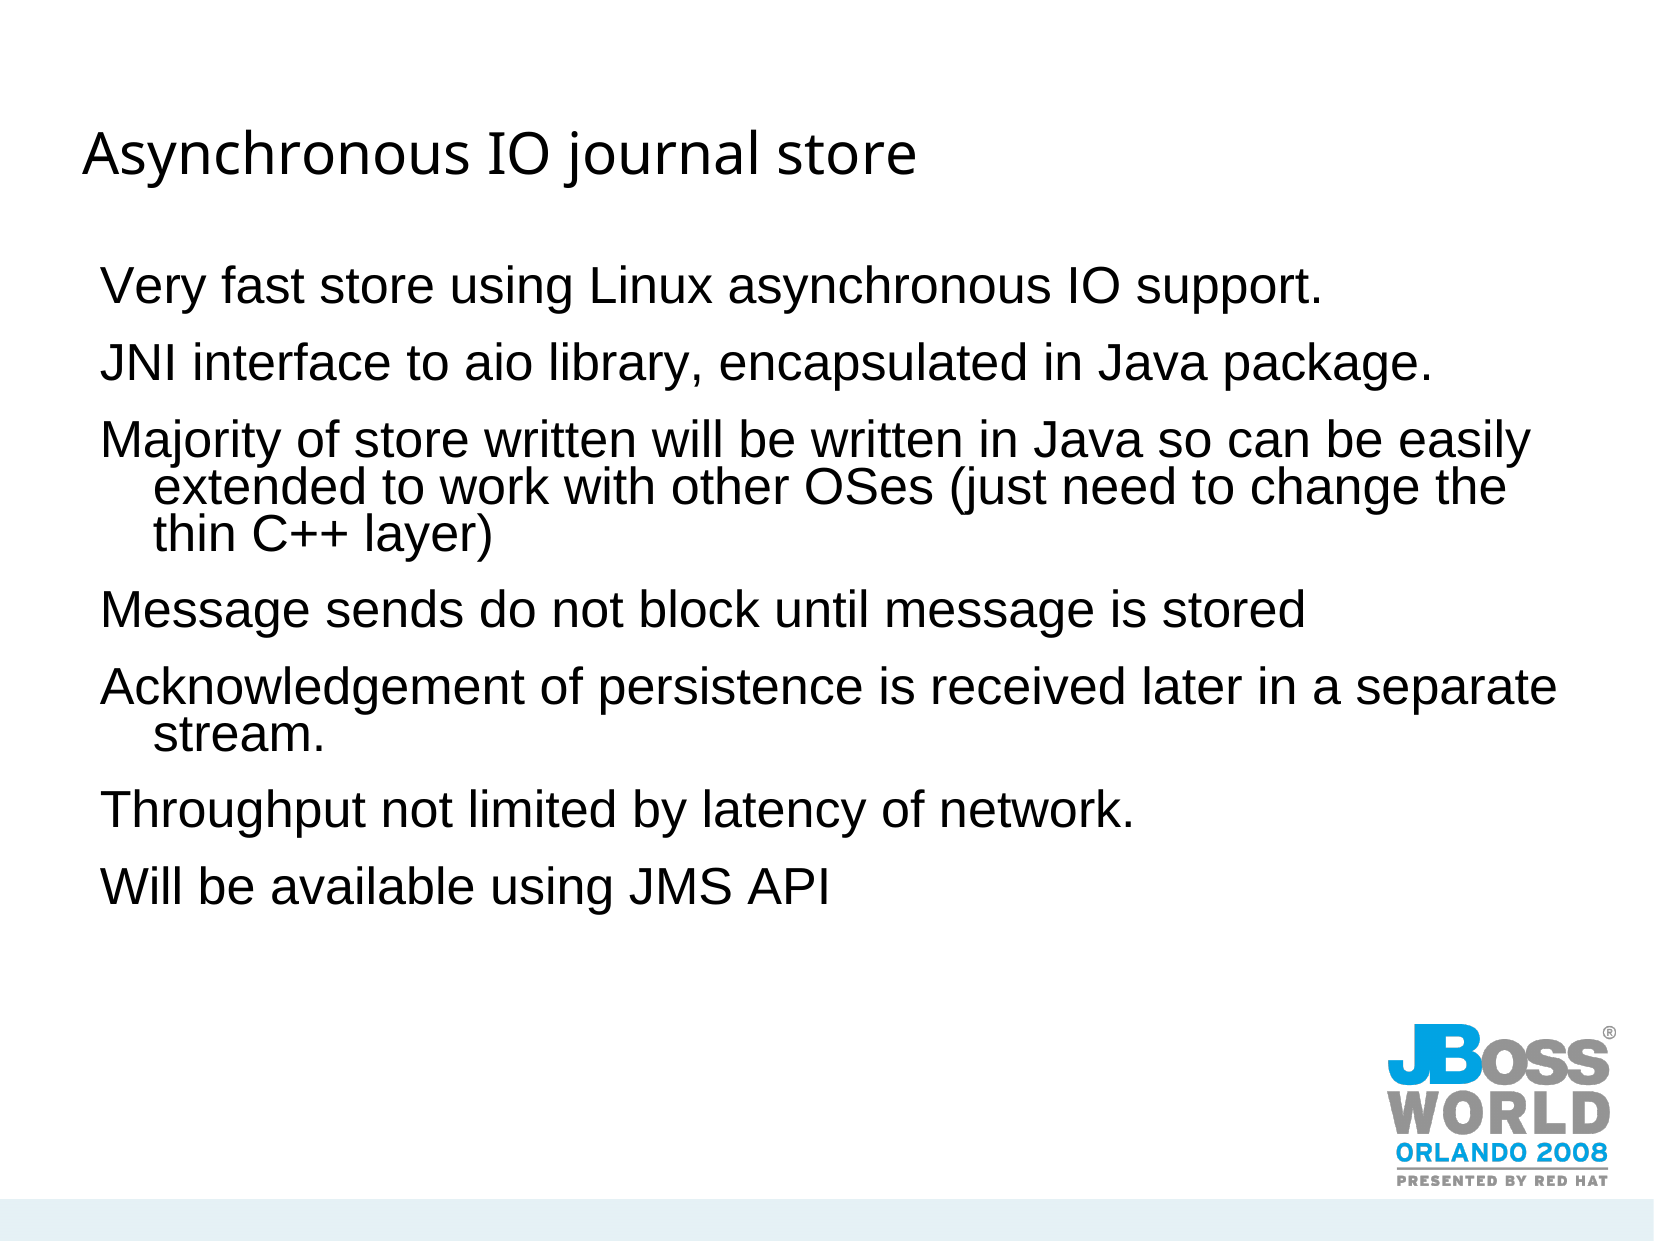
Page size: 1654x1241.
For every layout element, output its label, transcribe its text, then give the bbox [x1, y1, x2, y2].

picture [1387, 1024, 1616, 1186]
list Very fast store using Linux asynchronous IO support. JNI interface to aio library, encapsulated in Java package. Majority of store written will be written in Java so can be easily extended to work with other OSes (just need to change the thin C++ layer) Message sends do not block until message is stored Acknowledgement of persistence is received later in a separate stream. Throughput not limited by latency of network. Will be available using JMS API [82, 266, 1571, 1085]
picture [0, 1199, 1654, 1241]
title Asynchronous IO journal store [82, 56, 1571, 249]
